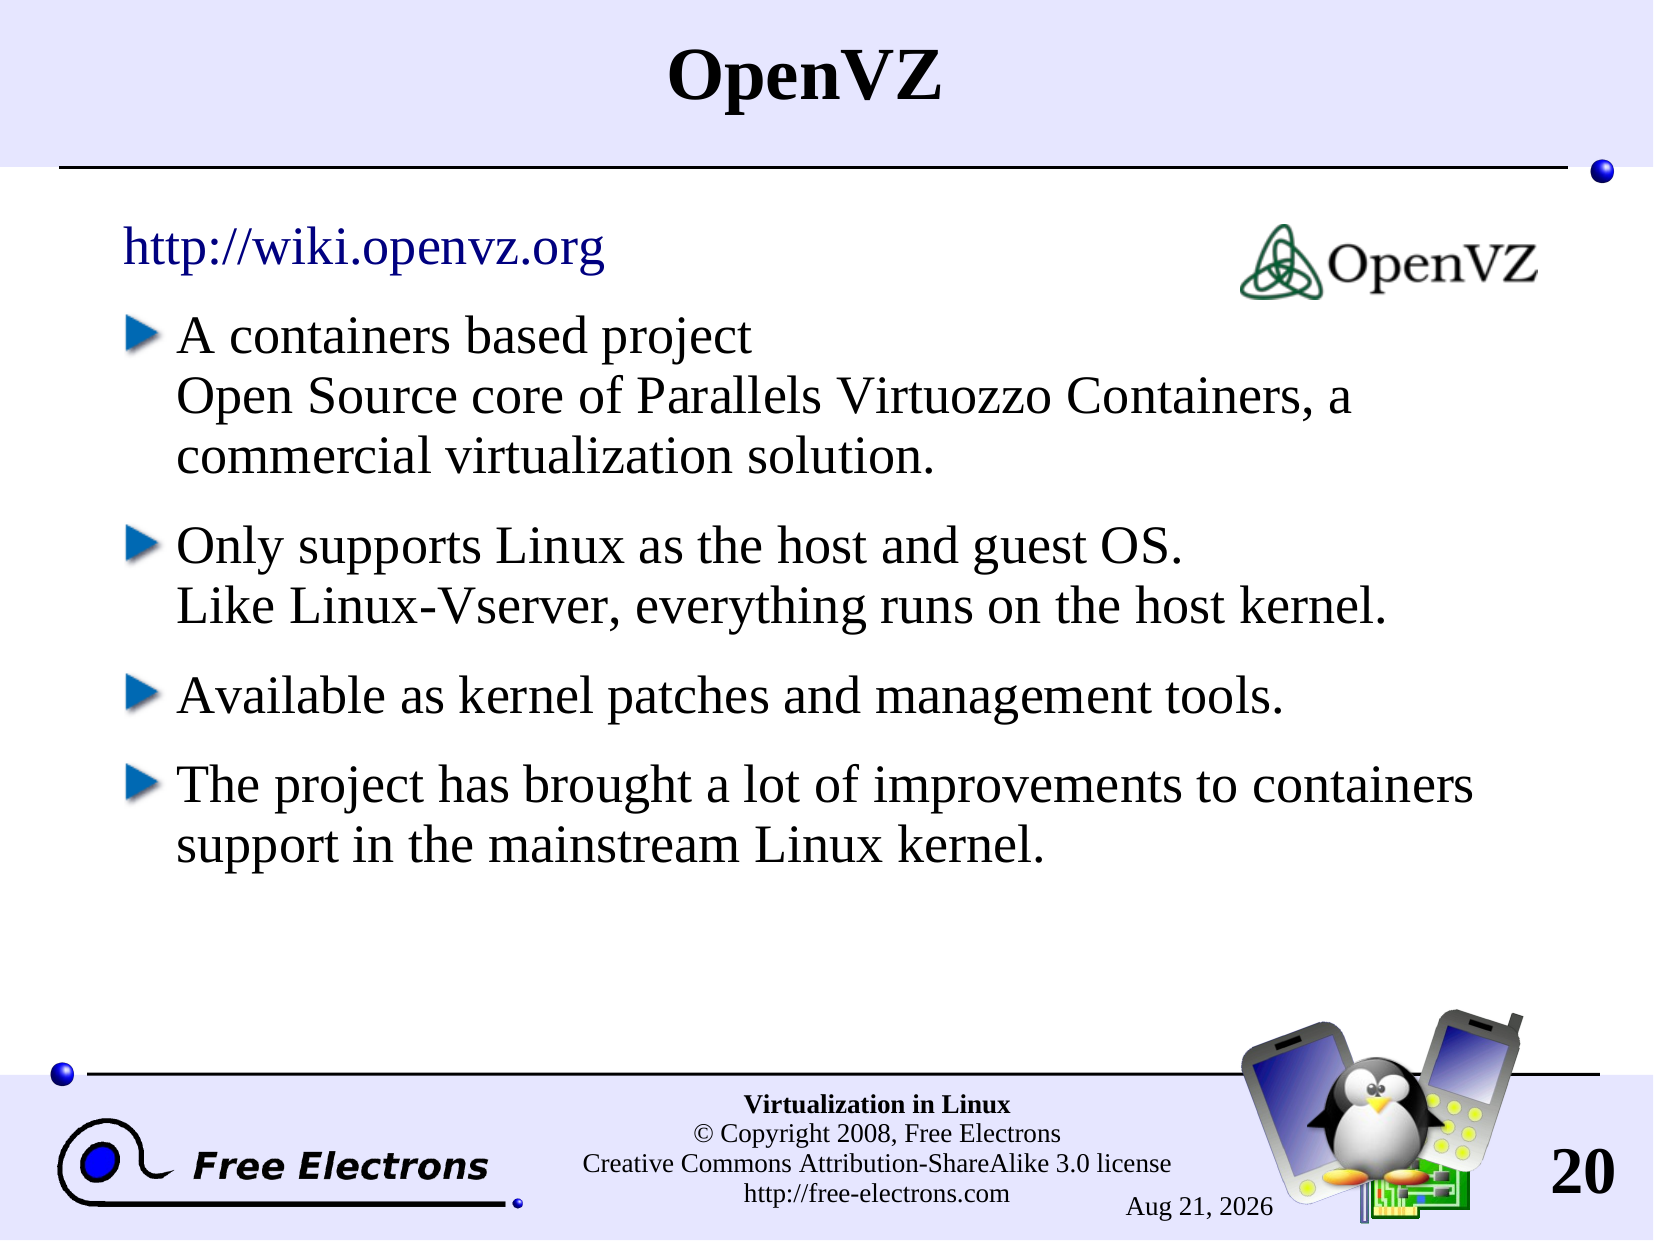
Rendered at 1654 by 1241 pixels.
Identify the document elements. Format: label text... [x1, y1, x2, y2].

list http://wiki.openvz.org A containers based project Open Source core of Parallels Virtuozzo Containers, a commercial virtualization solution. Only supports Linux as the host and guest OS. Like Linux-Vserver, everything runs on the host kernel. Available as kernel patches and management tools. The project has brought a lot of improvements to containers support in the mainstream Linux kernel. [105, 216, 1518, 1066]
picture [1240, 224, 1538, 300]
picture [1231, 1007, 1538, 1241]
title OpenVZ [60, 25, 1551, 124]
picture [50, 1107, 527, 1216]
